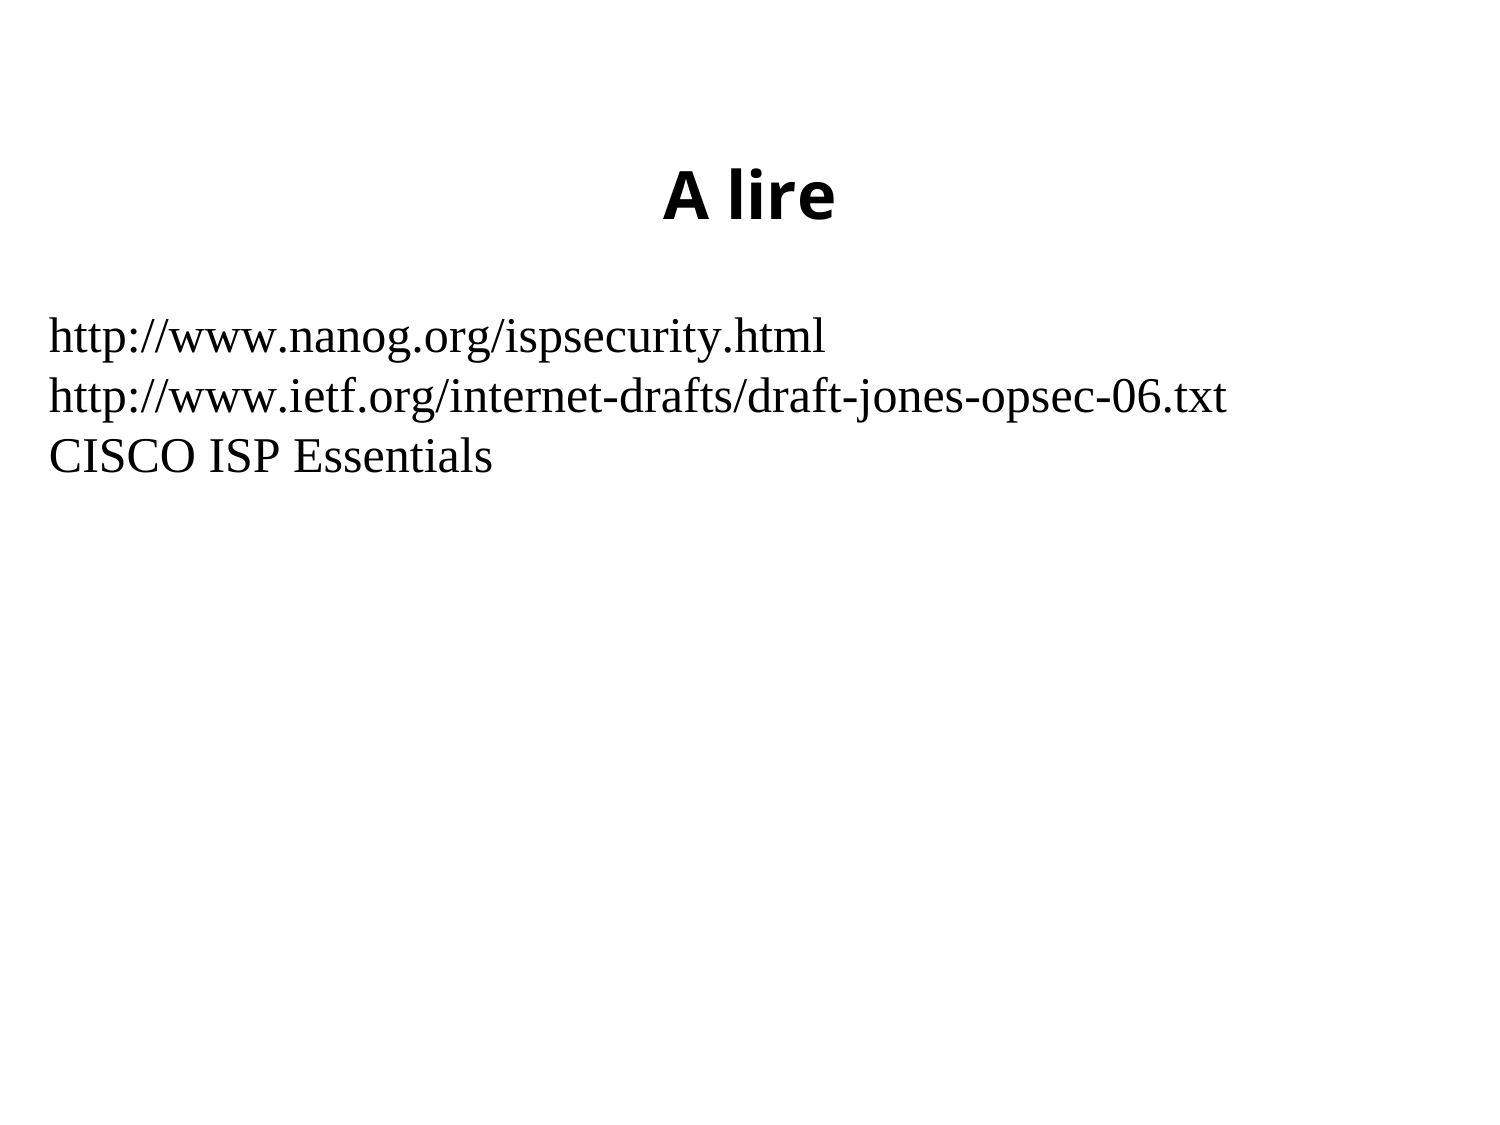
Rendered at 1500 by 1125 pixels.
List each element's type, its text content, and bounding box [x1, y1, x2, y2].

text_box http://www.nanog.org/ispsecurity.html http://www.ietf.org/internet-drafts/draft-jones-opsec-06.txt CISCO ISP Essentials [48, 302, 1470, 783]
title A lire [112, 99, 1388, 288]
